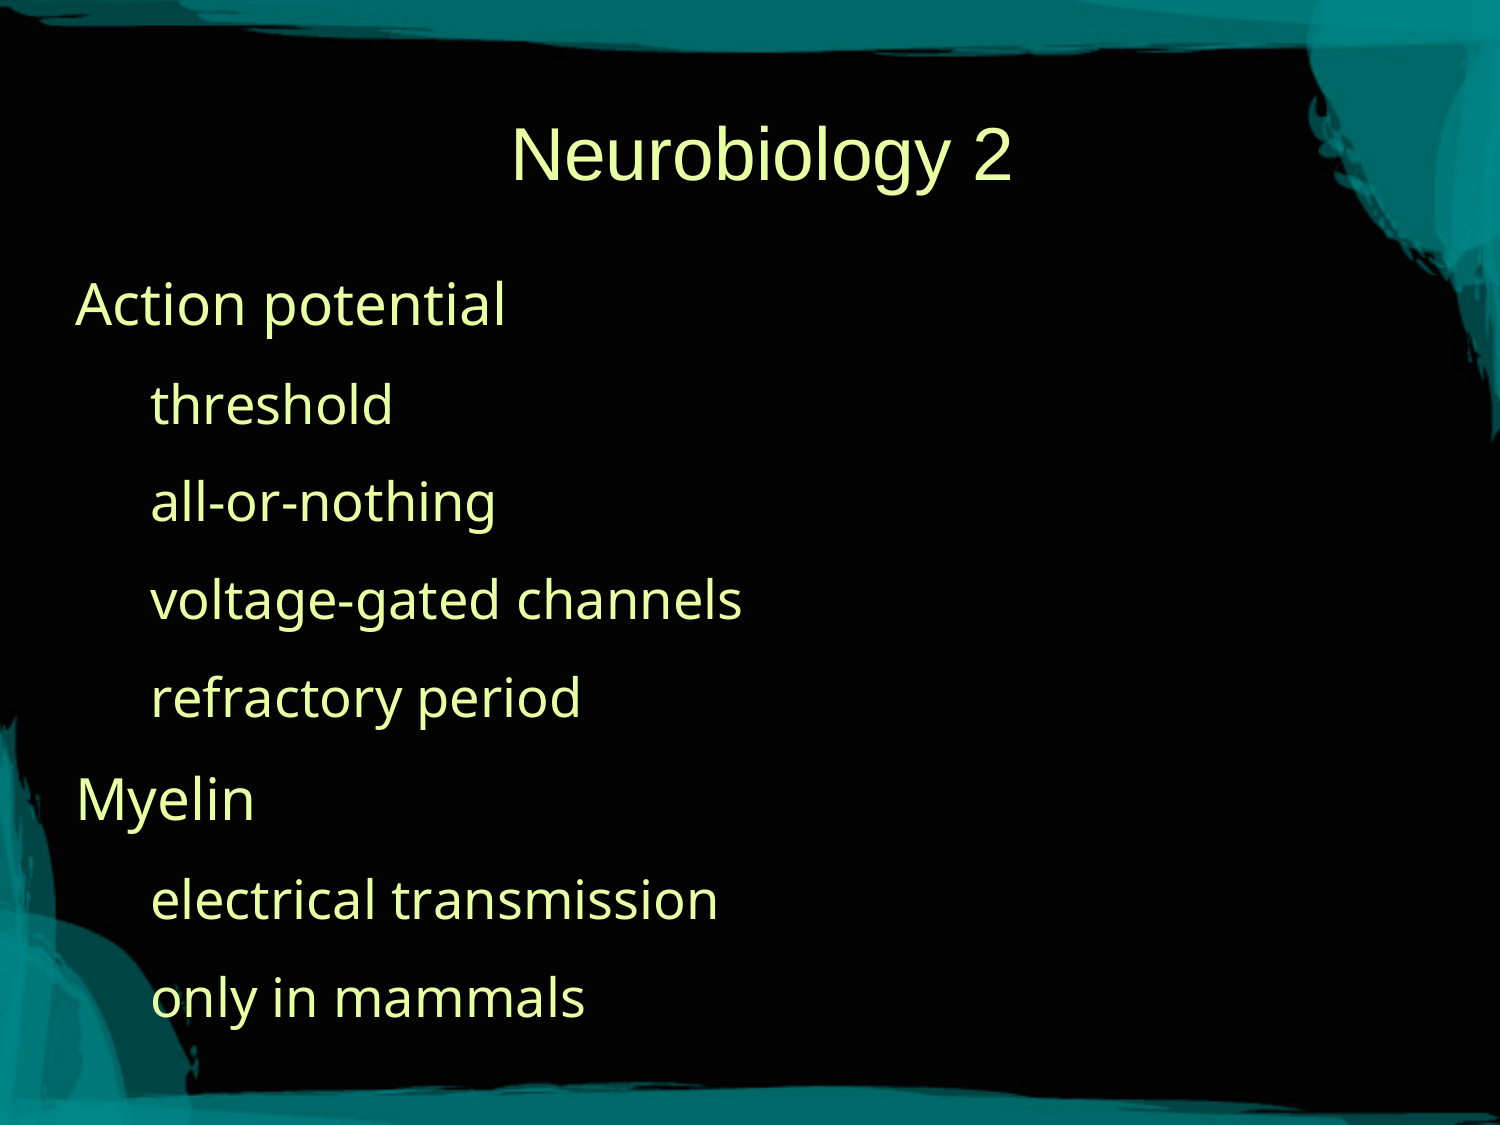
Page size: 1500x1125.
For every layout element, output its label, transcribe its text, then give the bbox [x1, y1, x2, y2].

title Neurobiology 2 [262, 7, 1263, 263]
picture [0, 0, 1500, 1125]
list Action potential threshold all-or-nothing voltage-gated channels refractory period Myelin electrical transmission only in mammals [75, 263, 1425, 1087]
